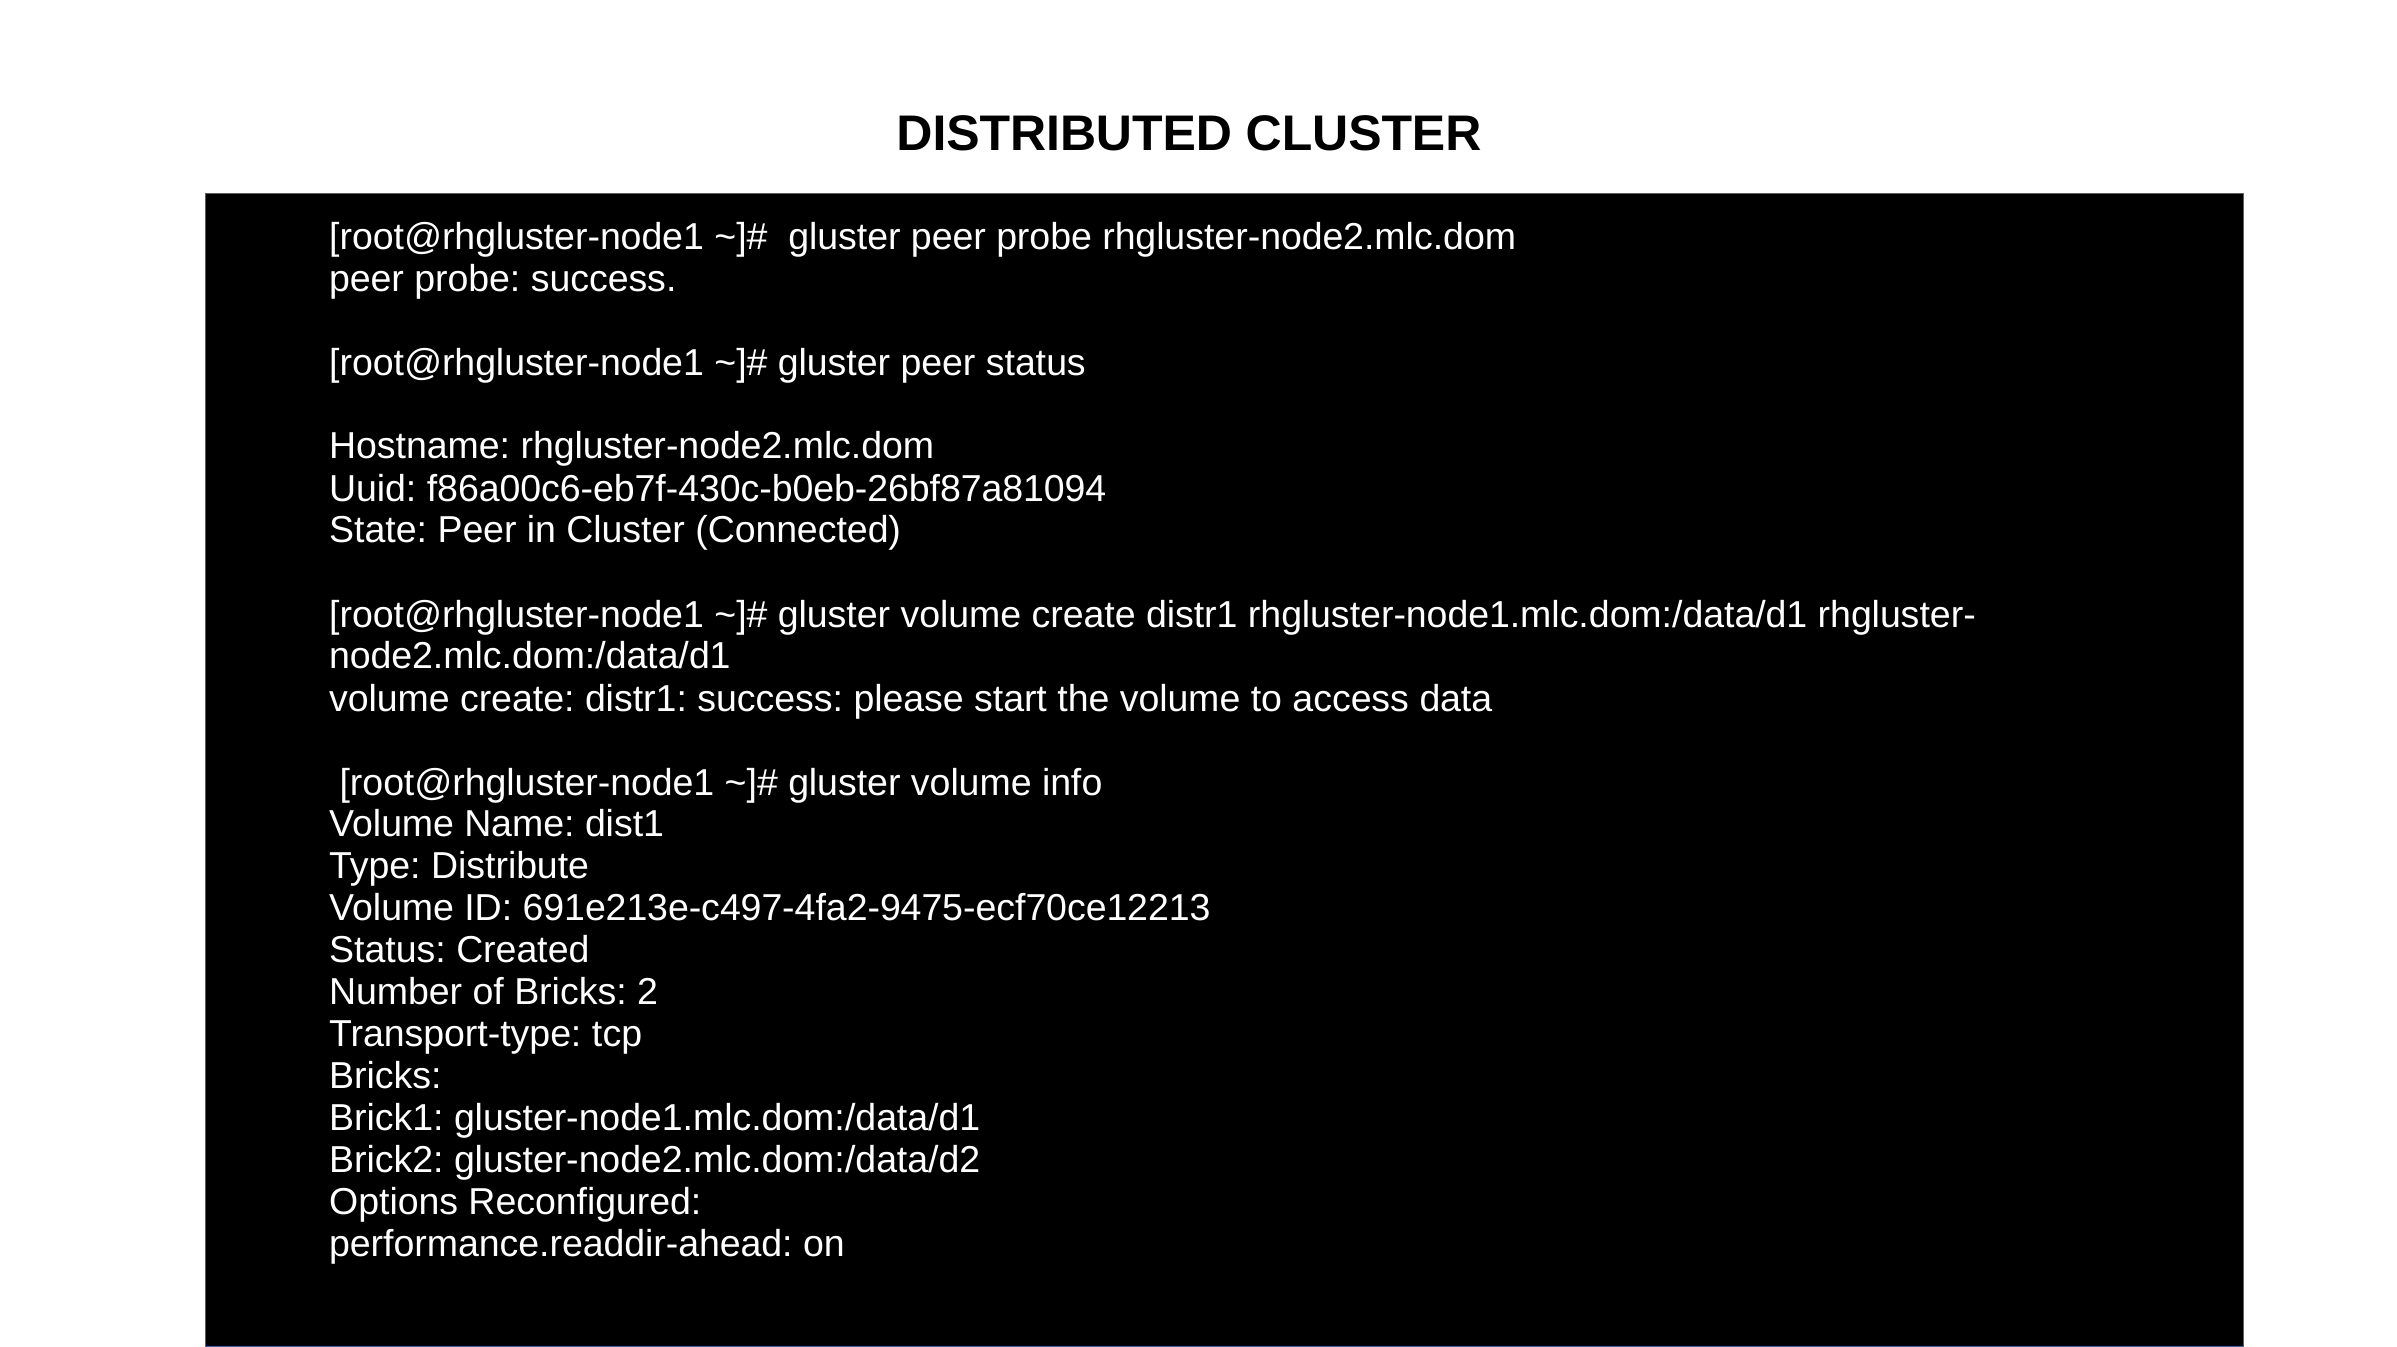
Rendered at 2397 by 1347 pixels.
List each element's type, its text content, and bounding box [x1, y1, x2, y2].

text_box DISTRIBUTED CLUSTER [217, 97, 2175, 193]
text_box [205, 193, 2244, 1347]
text_box [root@rhgluster-node1 ~]# gluster peer probe rhgluster-node2.mlc.dom peer probe: success. [root@rhgluster-node1 ~]# gluster peer status Hostname: rhgluster-node2.mlc.dom Uuid: f86a00c6-eb7f-430c-b0eb-26bf87a81094 State: Peer in Cluster (Connected) [root@rhgluster-node1 ~]# gluster volume create distr1 rhgluster-node1.mlc.dom:/data/d1 rhgluster-node2.mlc.dom:/data/d1 volume create: distr1: success: please start the volume to access data [root@rhgluster-node1 ~]# gluster volume info Volume Name: dist1 Type: Distribute Volume ID: 691e213e-c497-4fa2-9475-ecf70ce12213 Status: Created Number of Bricks: 2 Transport-type: tcp Bricks: Brick1: gluster-node1.mlc.dom:/data/d1 Brick2: gluster-node2.mlc.dom:/data/d2 Options Reconfigured: performance.readdir-ahead: on [278, 207, 2218, 1315]
